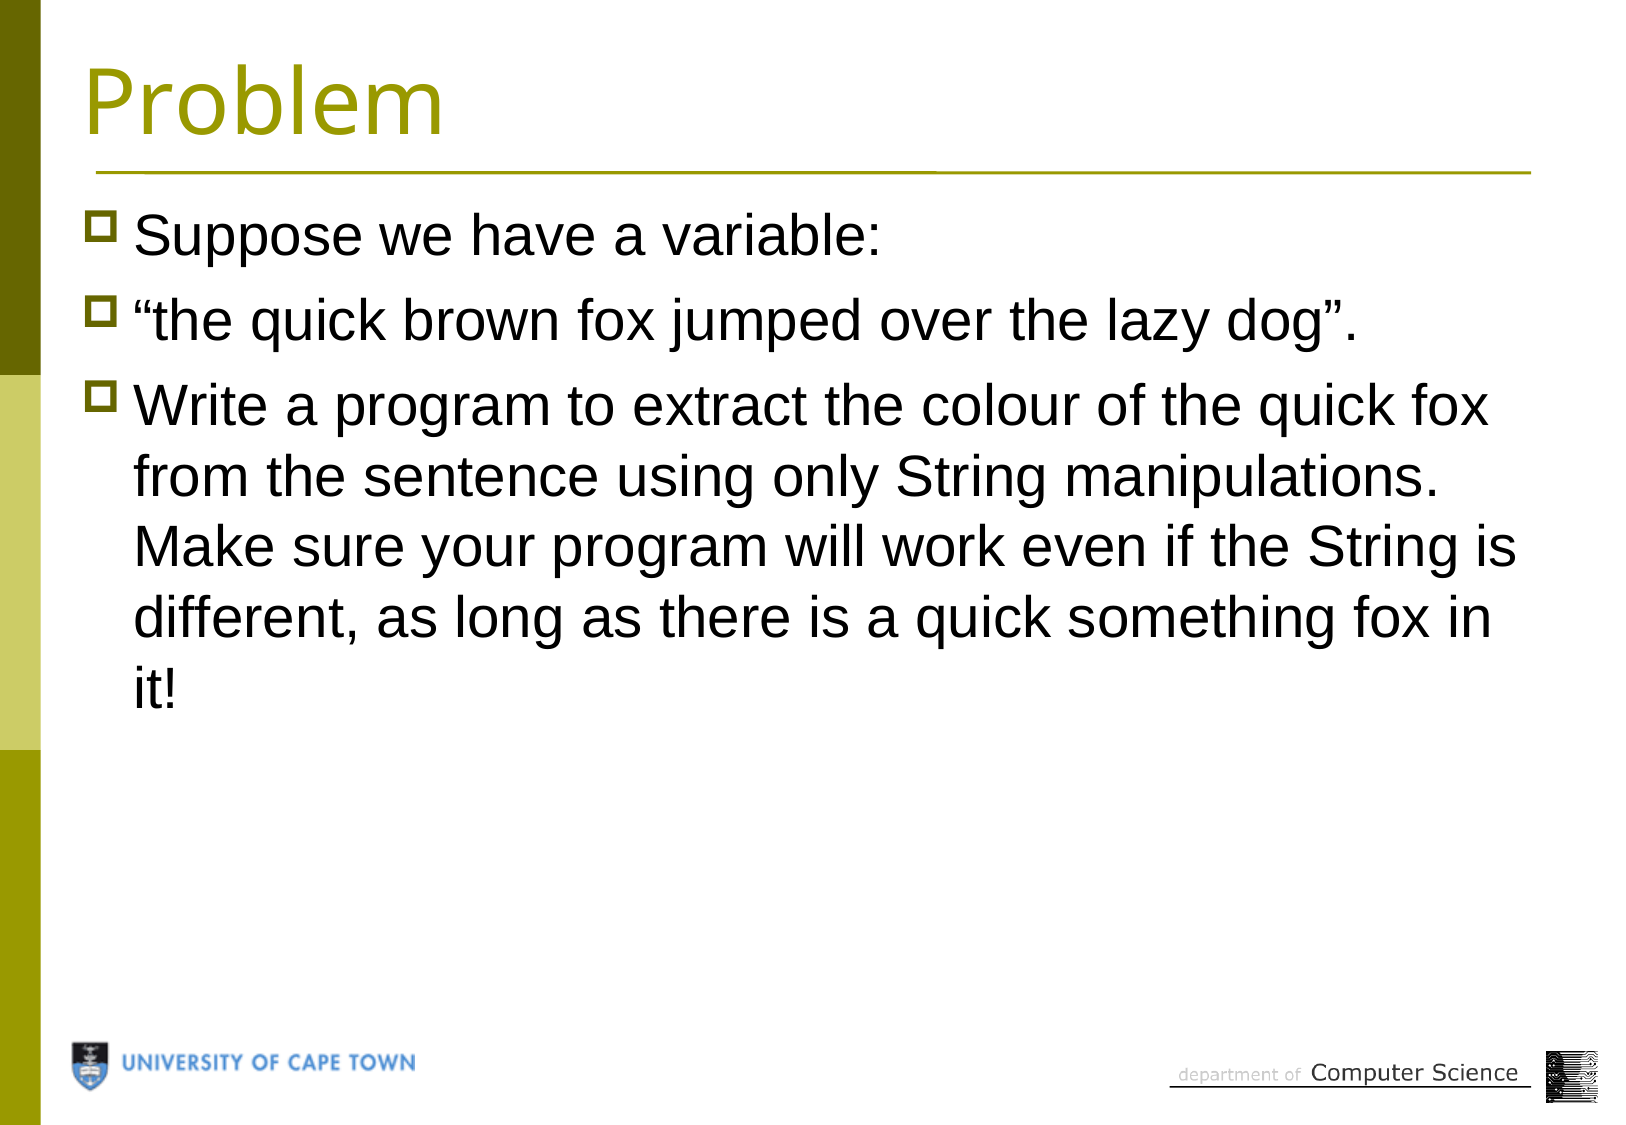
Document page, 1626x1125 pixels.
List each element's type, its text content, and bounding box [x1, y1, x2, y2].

title Problem [81, 52, 1543, 164]
picture [1169, 1043, 1532, 1091]
picture [61, 1024, 415, 1103]
picture [1546, 1051, 1598, 1103]
text_box Suppose we have a variable: “the quick brown fox jumped over the lazy dog”. Write a program to extract the colour of the quick fox from the sentence using only String manipulations. Make sure your program will work even if the String is different, as long as there is a quick something fox in it! [81, 196, 1543, 990]
